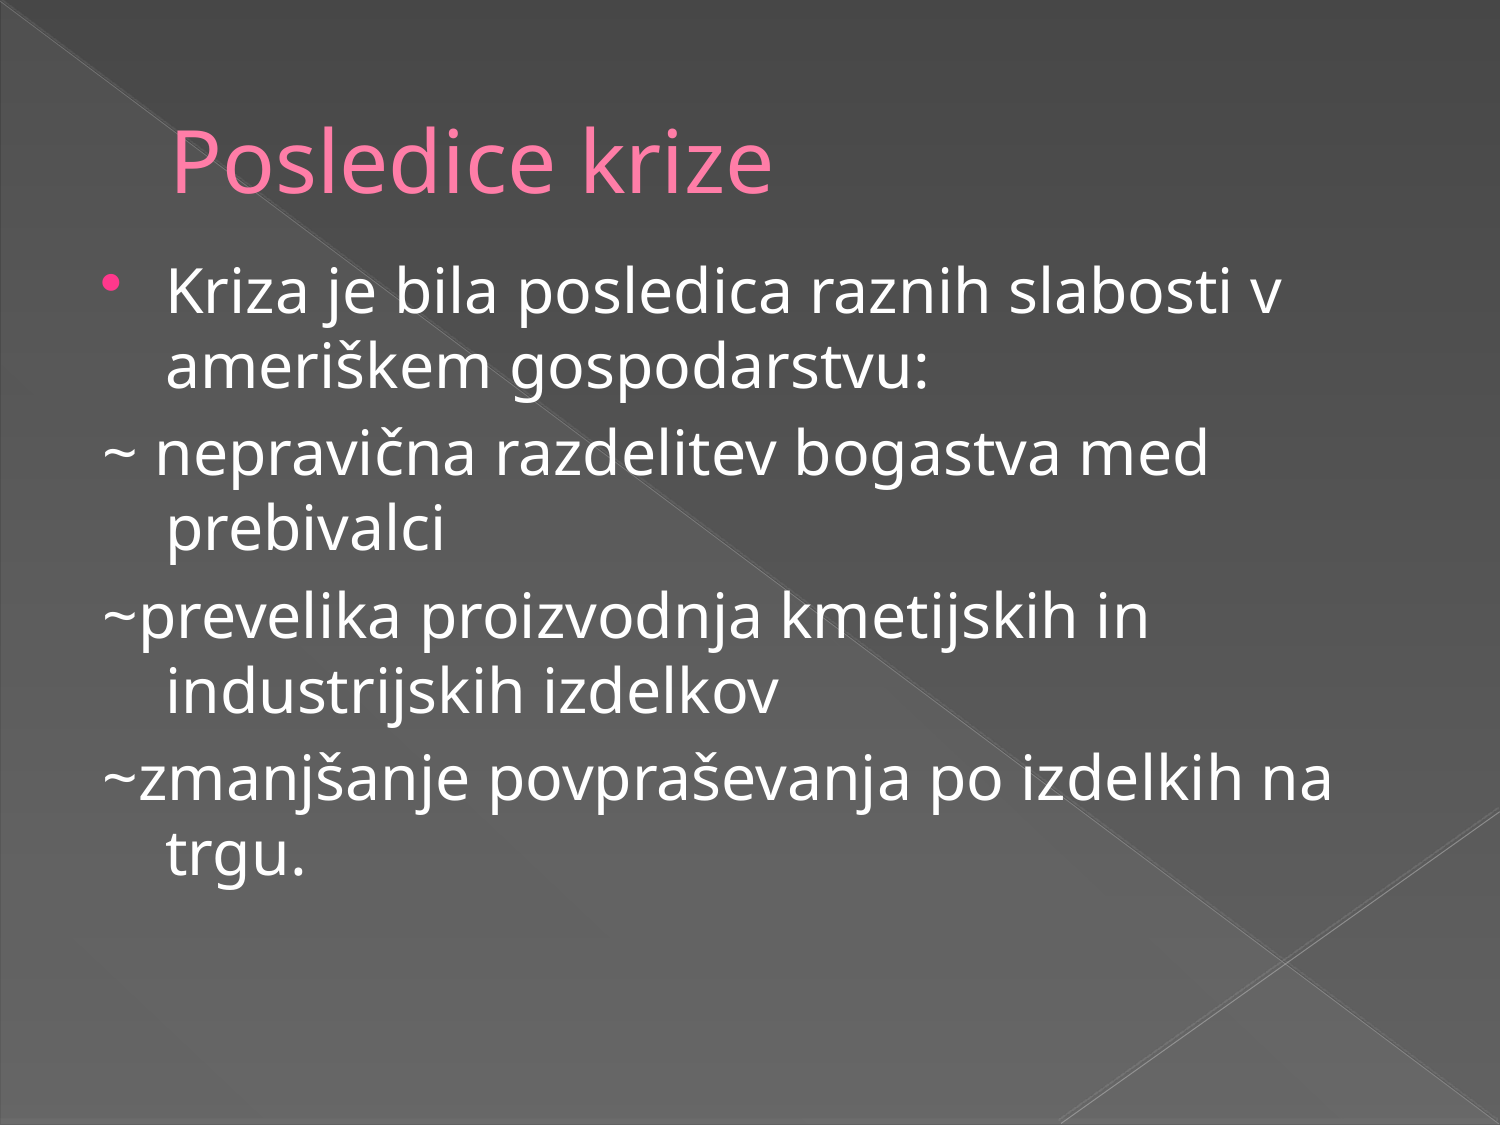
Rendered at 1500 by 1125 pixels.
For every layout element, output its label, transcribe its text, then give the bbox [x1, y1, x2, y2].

title Posledice krize [75, 43, 1425, 274]
list Kriza je bila posledica raznih slabosti v ameriškem gospodarstvu: ~ nepravična razdelitev bogastva med prebivalci ~prevelika proizvodnja kmetijskih in industrijskih izdelkov ~zmanjšanje povpraševanja po izdelkih na trgu. [76, 243, 1425, 1059]
